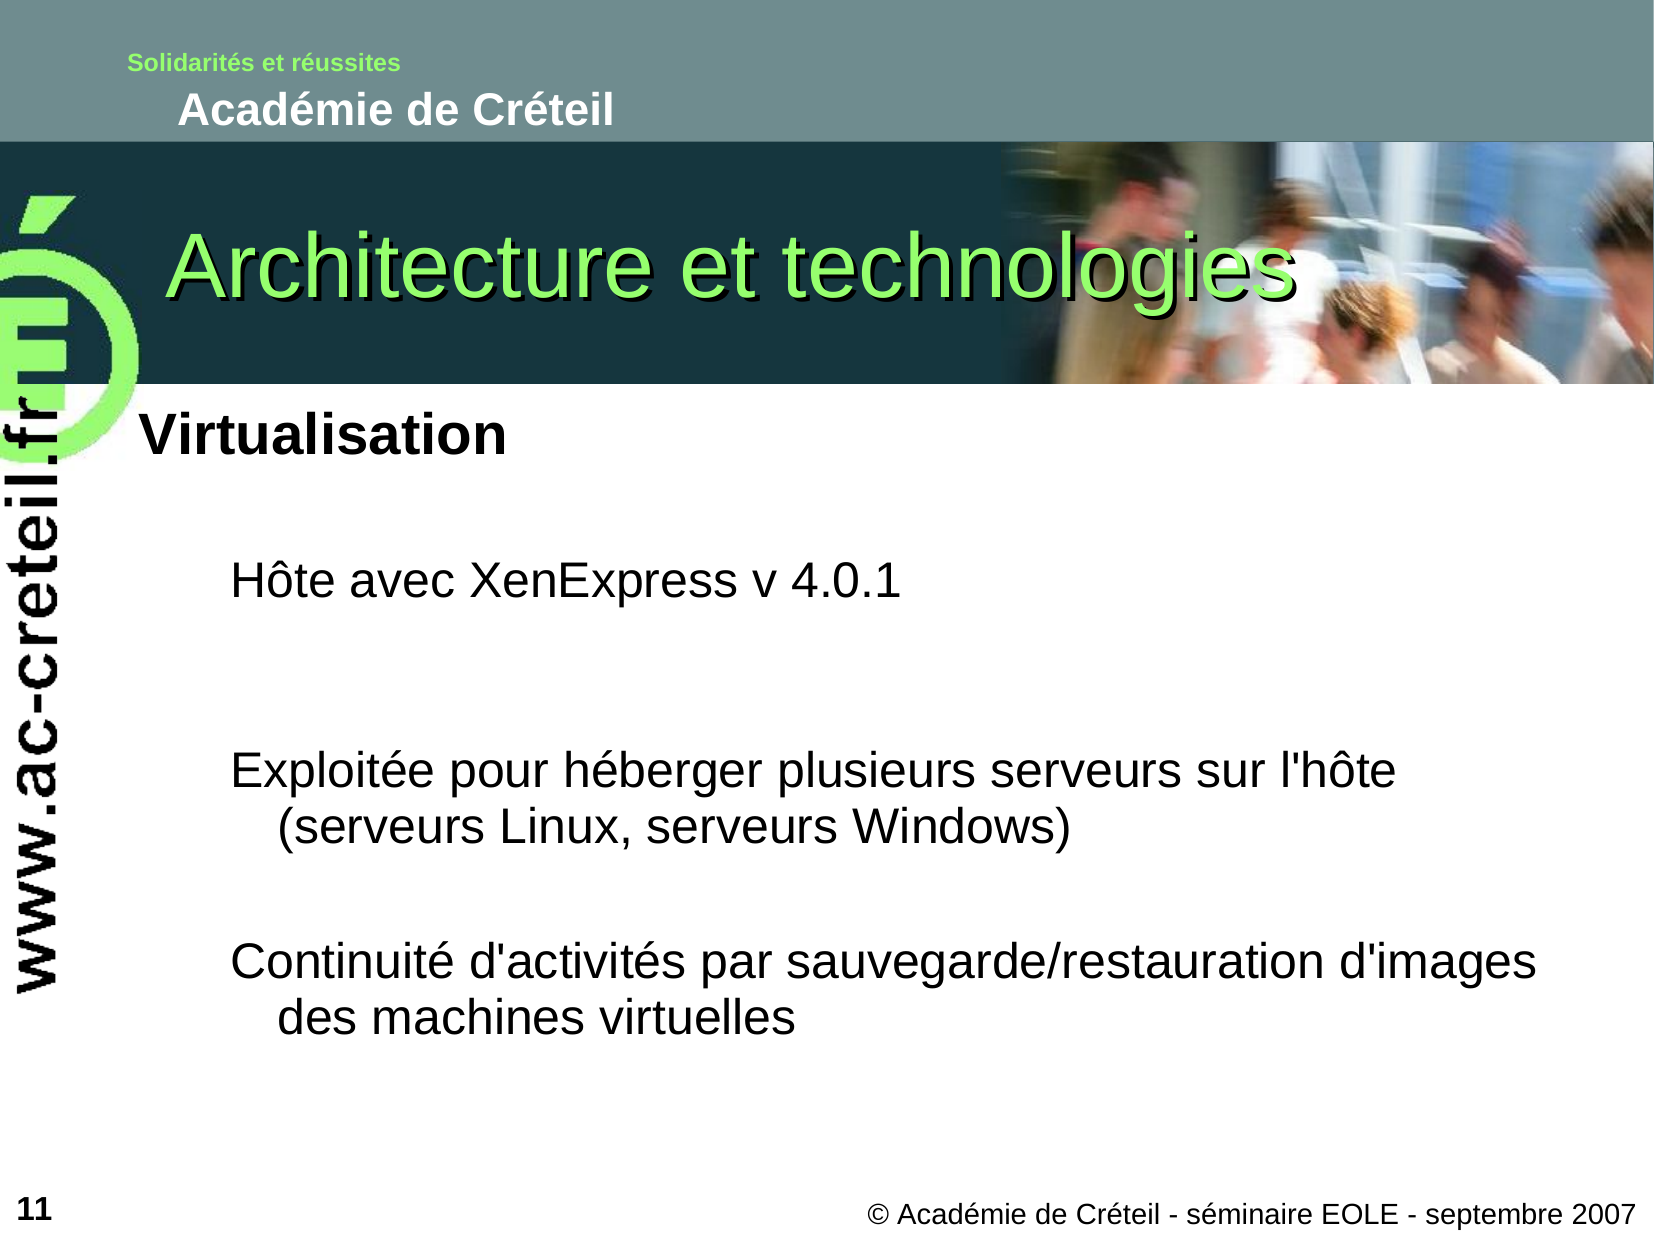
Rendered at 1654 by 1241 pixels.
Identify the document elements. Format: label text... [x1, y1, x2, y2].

list Virtualisation Hôte avec XenExpress v 4.0.1 Exploitée pour héberger plusieurs serveurs sur l'hôte (serveurs Linux, serveurs Windows) Continuité d'activités par sauvegarde/restauration d'images des machines virtuelles [135, 401, 1583, 1241]
title Architecture et technologies [165, 155, 1654, 377]
picture [1001, 142, 1653, 155]
picture [1001, 377, 1653, 384]
picture [0, 190, 144, 999]
